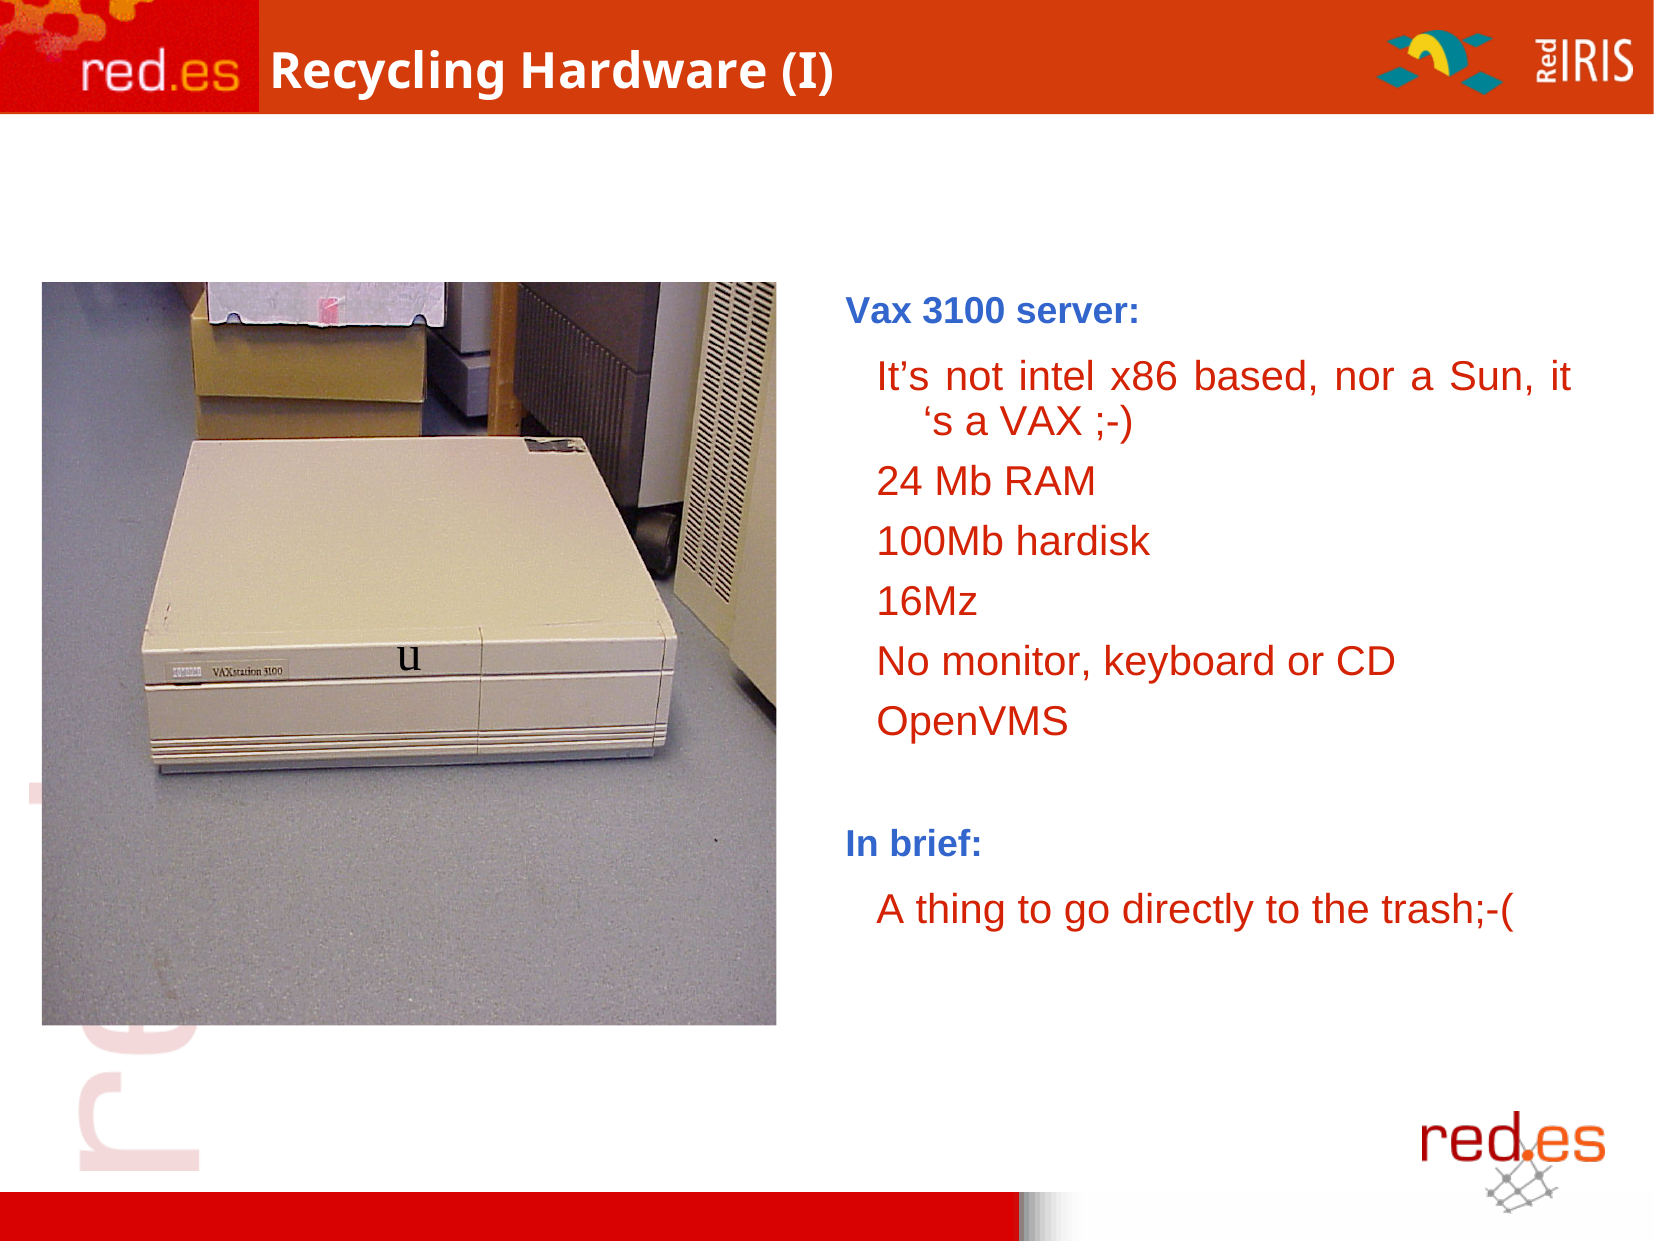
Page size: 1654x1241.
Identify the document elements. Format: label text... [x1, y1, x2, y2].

title Recycling Hardware (I) [269, 0, 1557, 140]
text_box u [41, 282, 777, 1026]
list Vax 3100 server: It’s not intel x86 based, nor a Sun, it ‘s a VAX ;-) 24 Mb RAM 100Mb hardisk 16Mz No monitor, keyboard or CD OpenVMS In brief: A thing to go directly to the trash;-( [845, 289, 1572, 1108]
picture [0, 0, 259, 112]
picture [1557, 30, 1633, 95]
picture [29, 441, 380, 1171]
picture [0, 1111, 1654, 1241]
